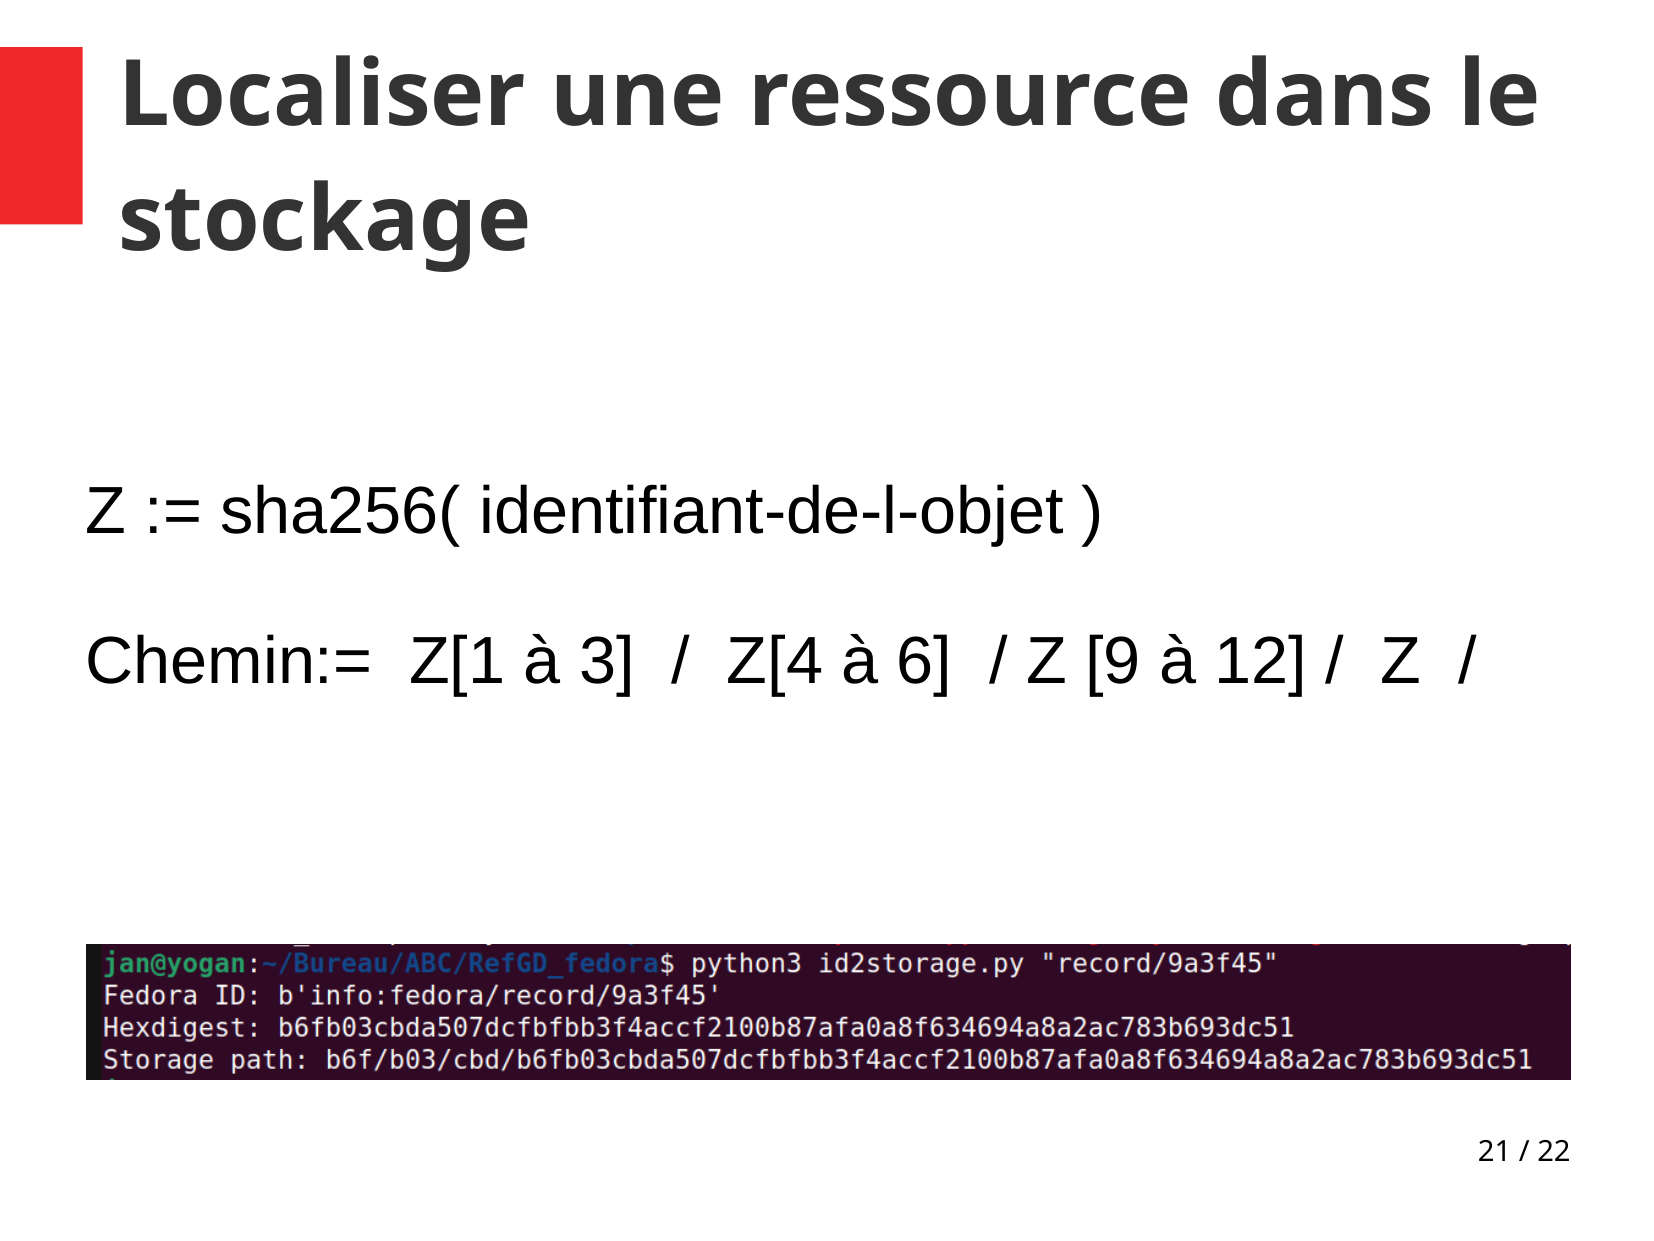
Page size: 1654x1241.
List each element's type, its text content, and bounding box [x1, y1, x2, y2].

picture [86, 944, 1571, 1080]
title Localiser une ressource dans le stockage [118, 45, 1571, 260]
text_box Z := sha256( identifiant-de-l-objet ) Chemin:= Z[1 à 3] / Z[4 à 6] / Z [9 à 12] / Z / [70, 465, 1536, 780]
